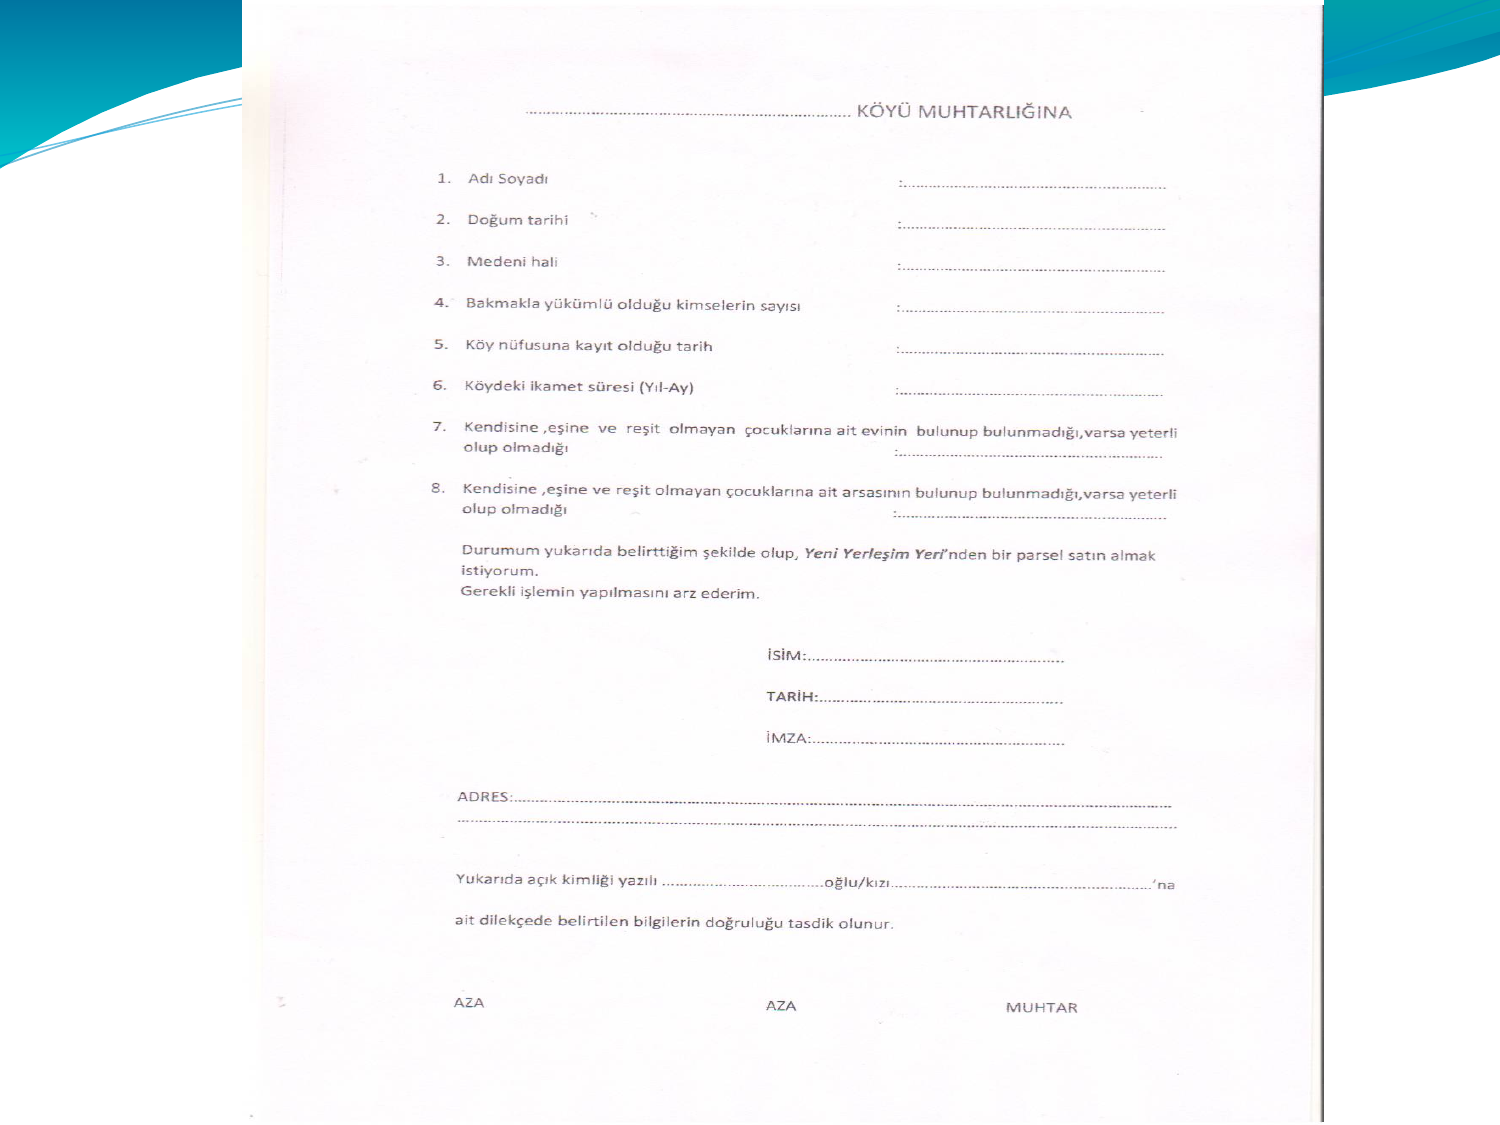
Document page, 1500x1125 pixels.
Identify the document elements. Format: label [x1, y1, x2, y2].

picture [242, 0, 1324, 1125]
